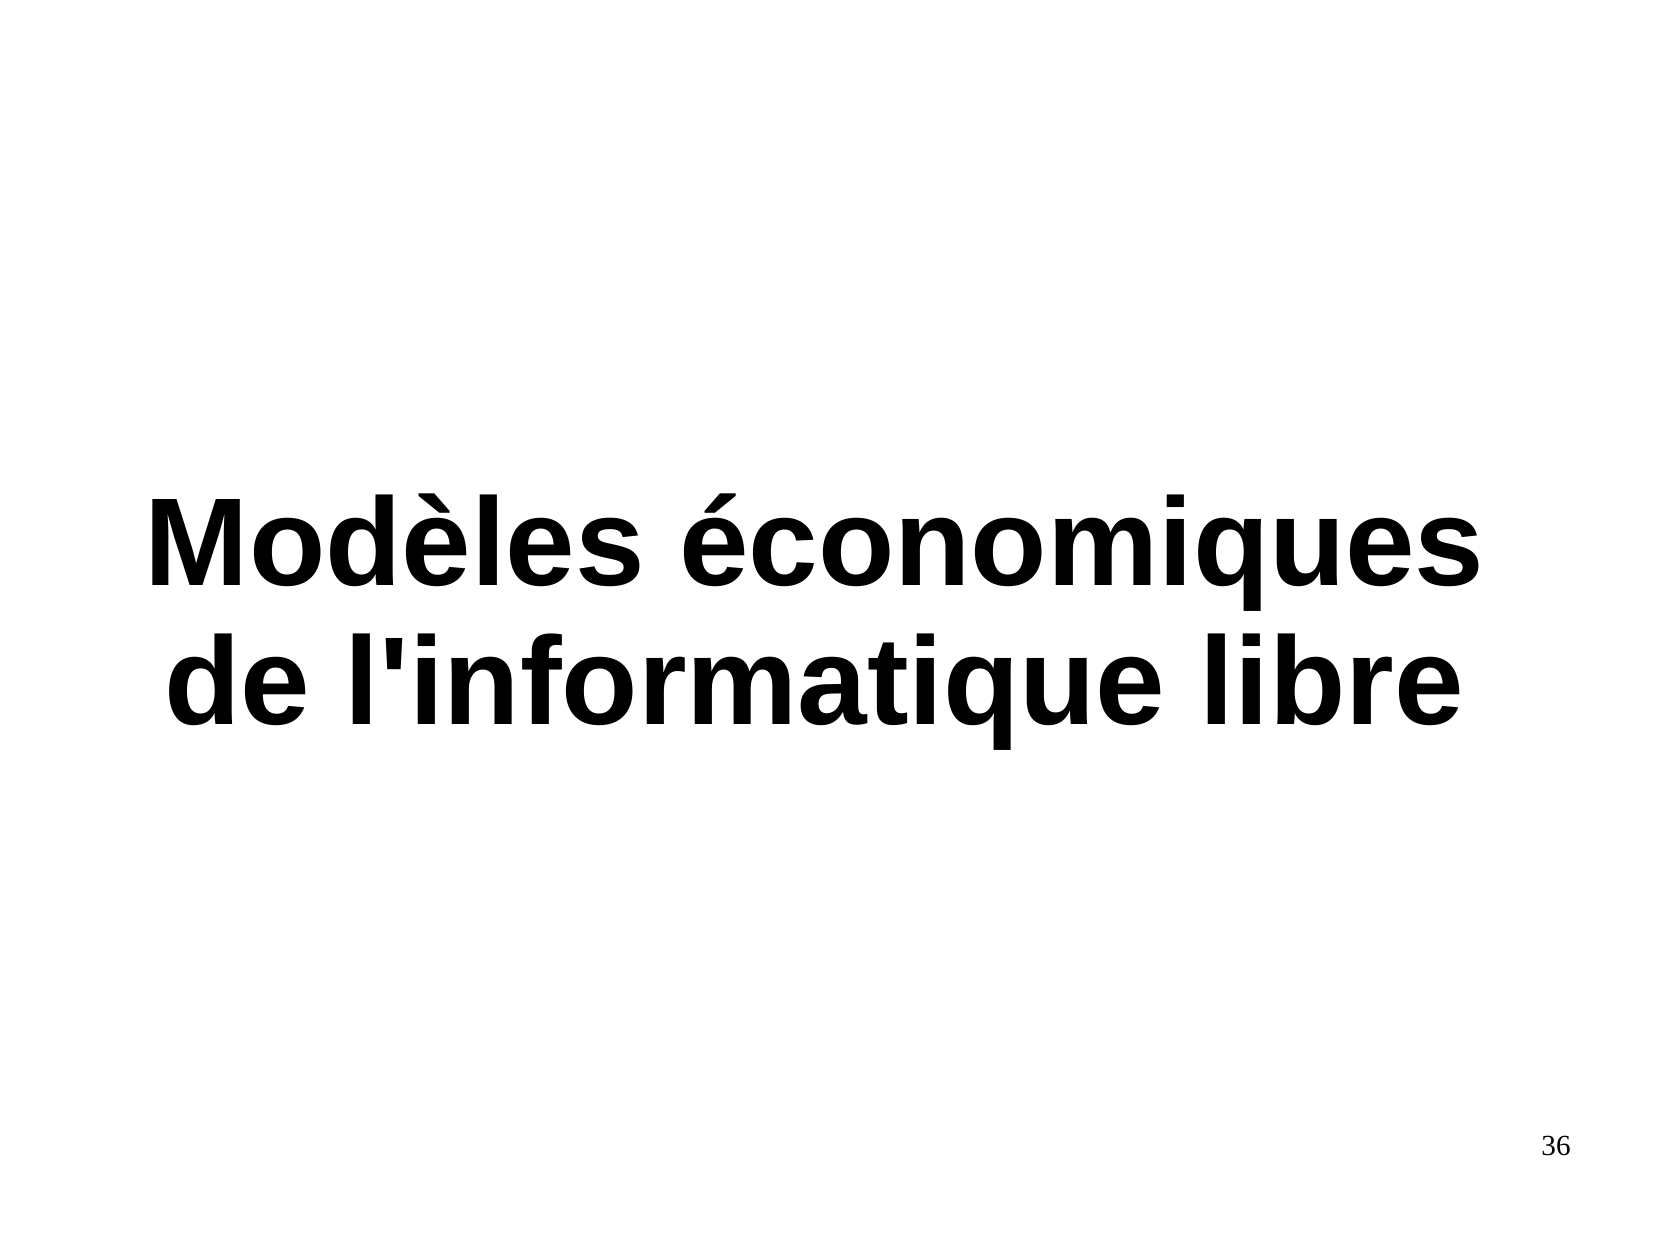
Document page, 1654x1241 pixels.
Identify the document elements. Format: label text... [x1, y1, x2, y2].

title Modèles économiques de l'informatique libre [70, 471, 1560, 752]
